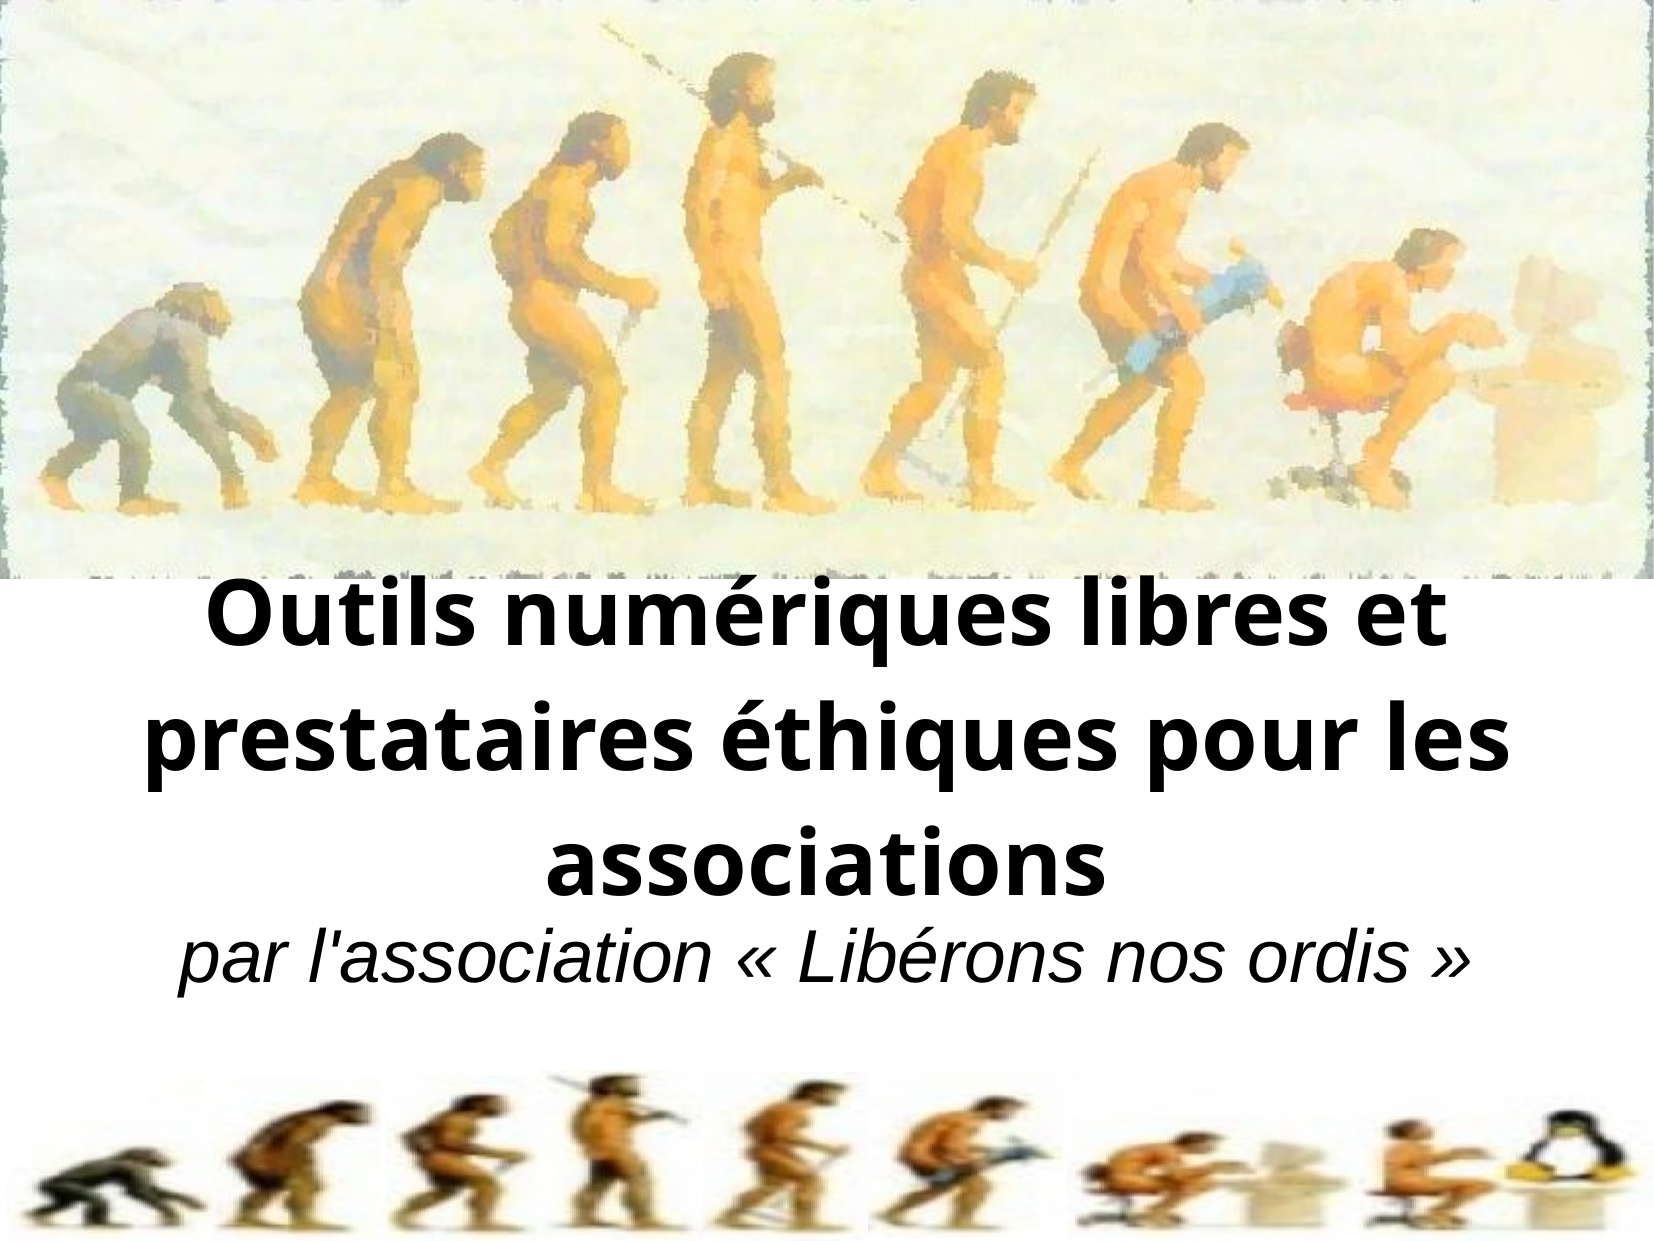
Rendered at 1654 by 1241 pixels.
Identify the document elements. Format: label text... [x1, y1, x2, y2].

picture [0, 1062, 1654, 1241]
picture [0, 0, 1654, 579]
subtitle par l'association « Libérons nos ordis » [82, 885, 1571, 1028]
title Outils numériques libres et prestataires éthiques pour les associations [47, 602, 1607, 869]
